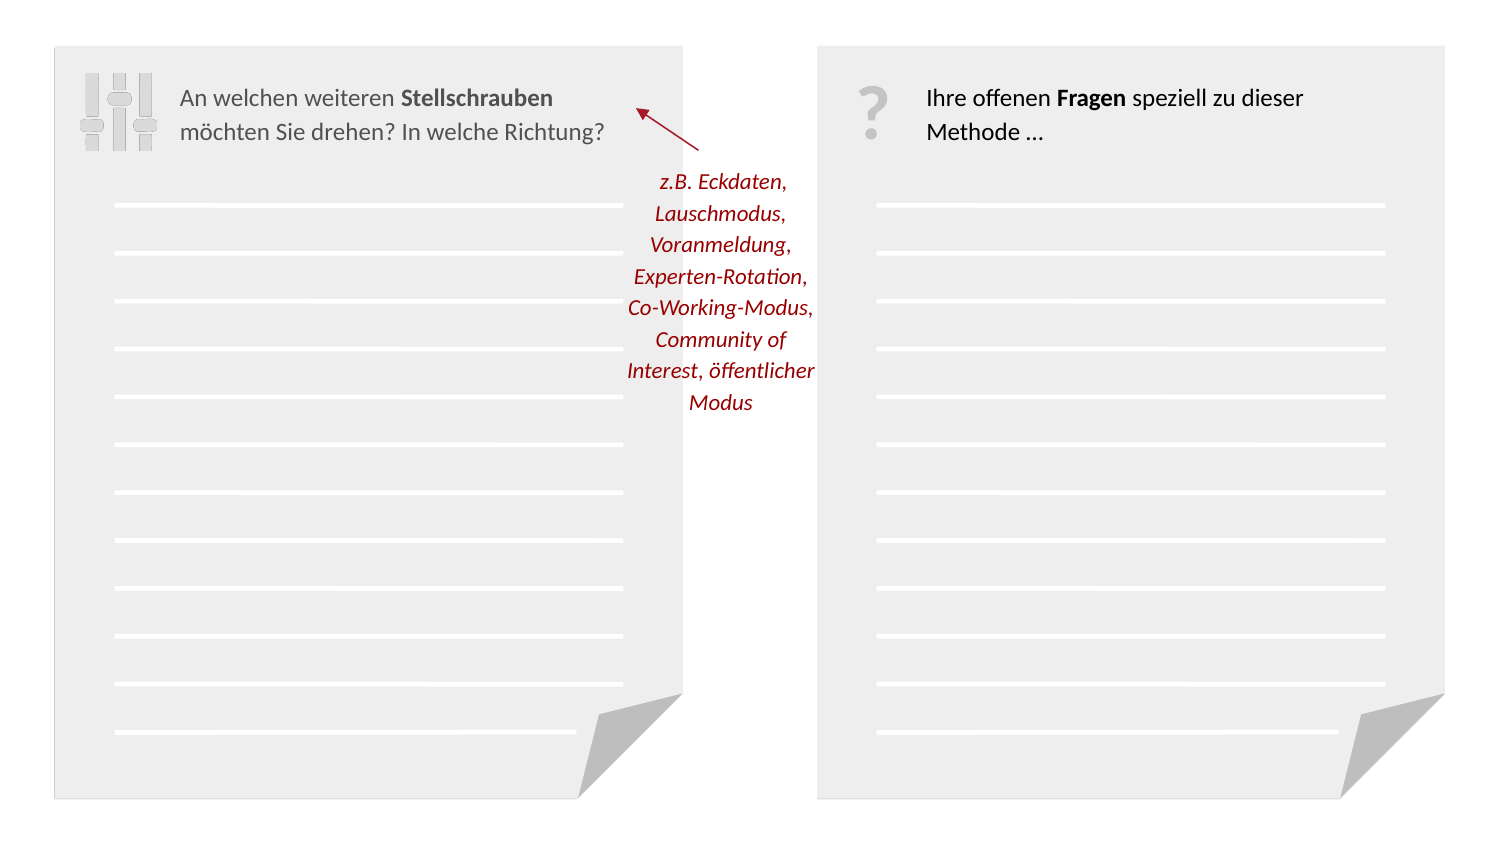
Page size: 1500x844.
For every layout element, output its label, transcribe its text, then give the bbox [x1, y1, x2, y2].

text_box z.B. Eckdaten, Lauschmodus, Voranmeldung, Experten-Rotation, Co-Working-Modus, Community of Interest, öffentlicher Modus [610, 147, 832, 487]
text_box ? [840, 47, 925, 170]
picture [80, 73, 157, 151]
text_box [657, 124, 683, 147]
text_box Ihre offenen Fragen speziell zu dieser Methode … [925, 61, 1404, 161]
text_box [817, 45, 1445, 799]
text_box [54, 45, 683, 799]
text_box An welchen weiteren Stellschrauben möchten Sie drehen? In welche Richtung? [164, 61, 657, 161]
